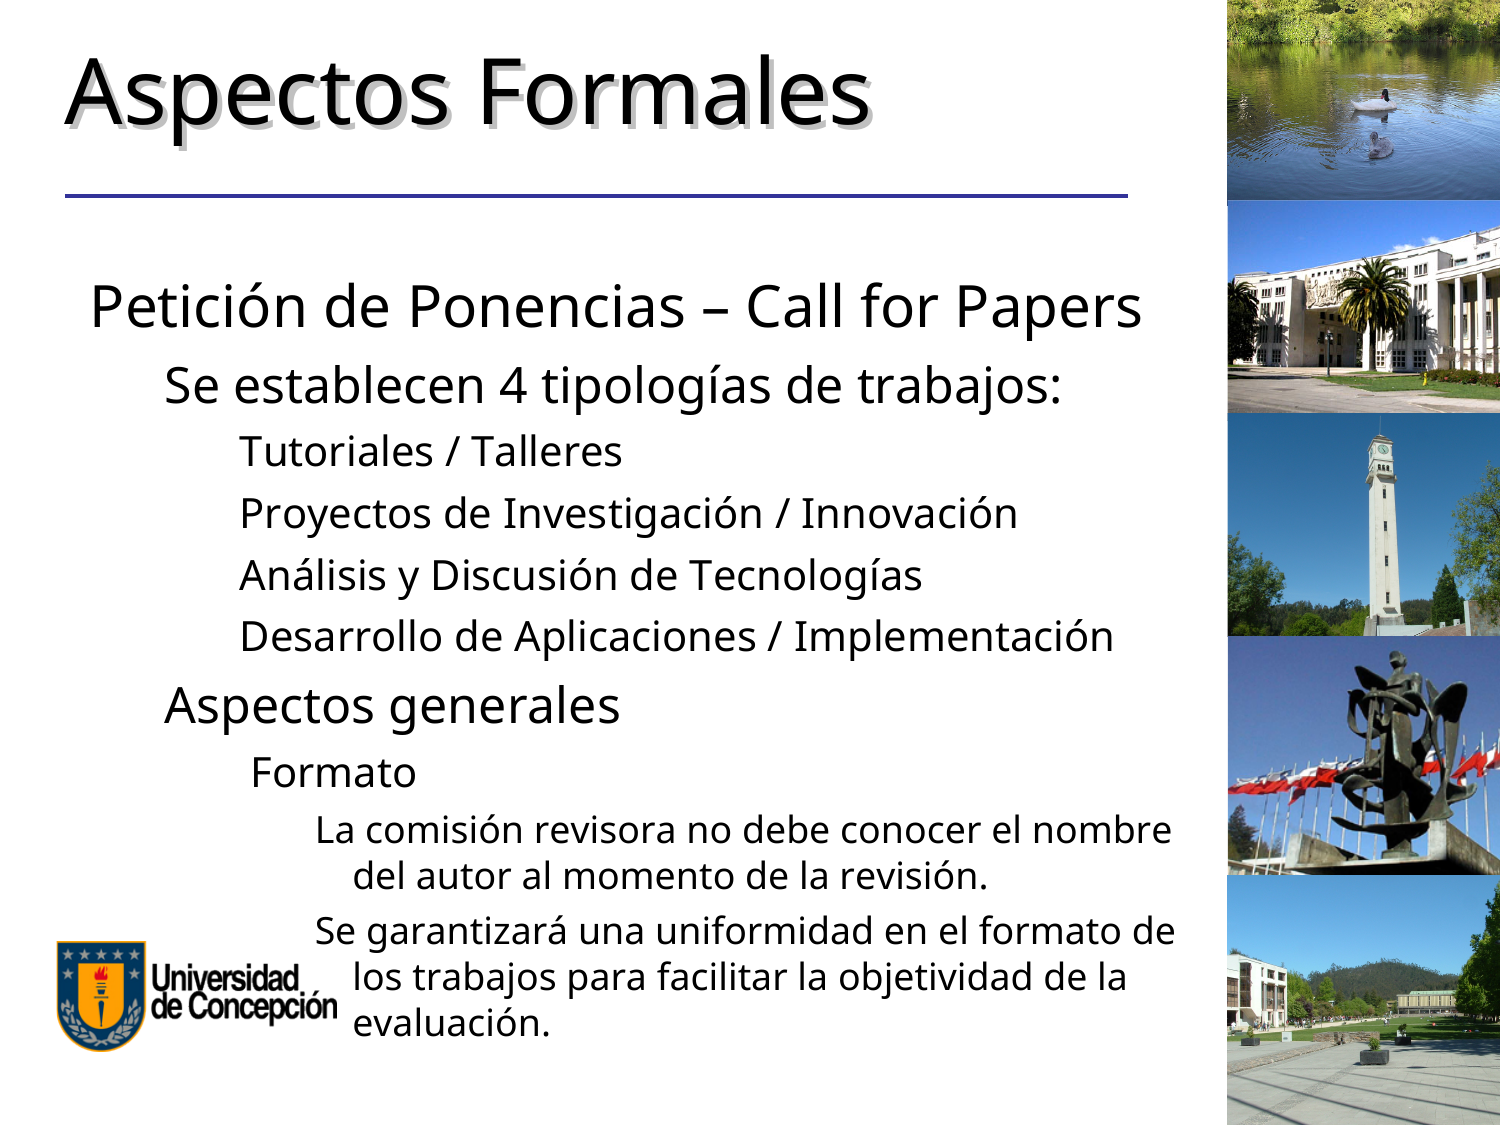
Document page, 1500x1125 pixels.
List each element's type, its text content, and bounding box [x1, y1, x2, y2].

title Aspectos Formales [49, 0, 1223, 184]
list Petición de Ponencias – Call for Papers Se establecen 4 tipologías de trabajos: Tutoriales / Talleres Proyectos de Investigación / Innovación Análisis y Discusión de Tecnologías Desarrollo de Aplicaciones / Implementación Aspectos generales Formato La comisión revisora no debe conocer el nombre del autor al momento de la revisión. Se garantizará una uniformidad en el formato de los trabajos para facilitar la objetividad de la evaluación. [74, 262, 1223, 1080]
picture [56, 941, 74, 1052]
picture [1227, 0, 1500, 1125]
